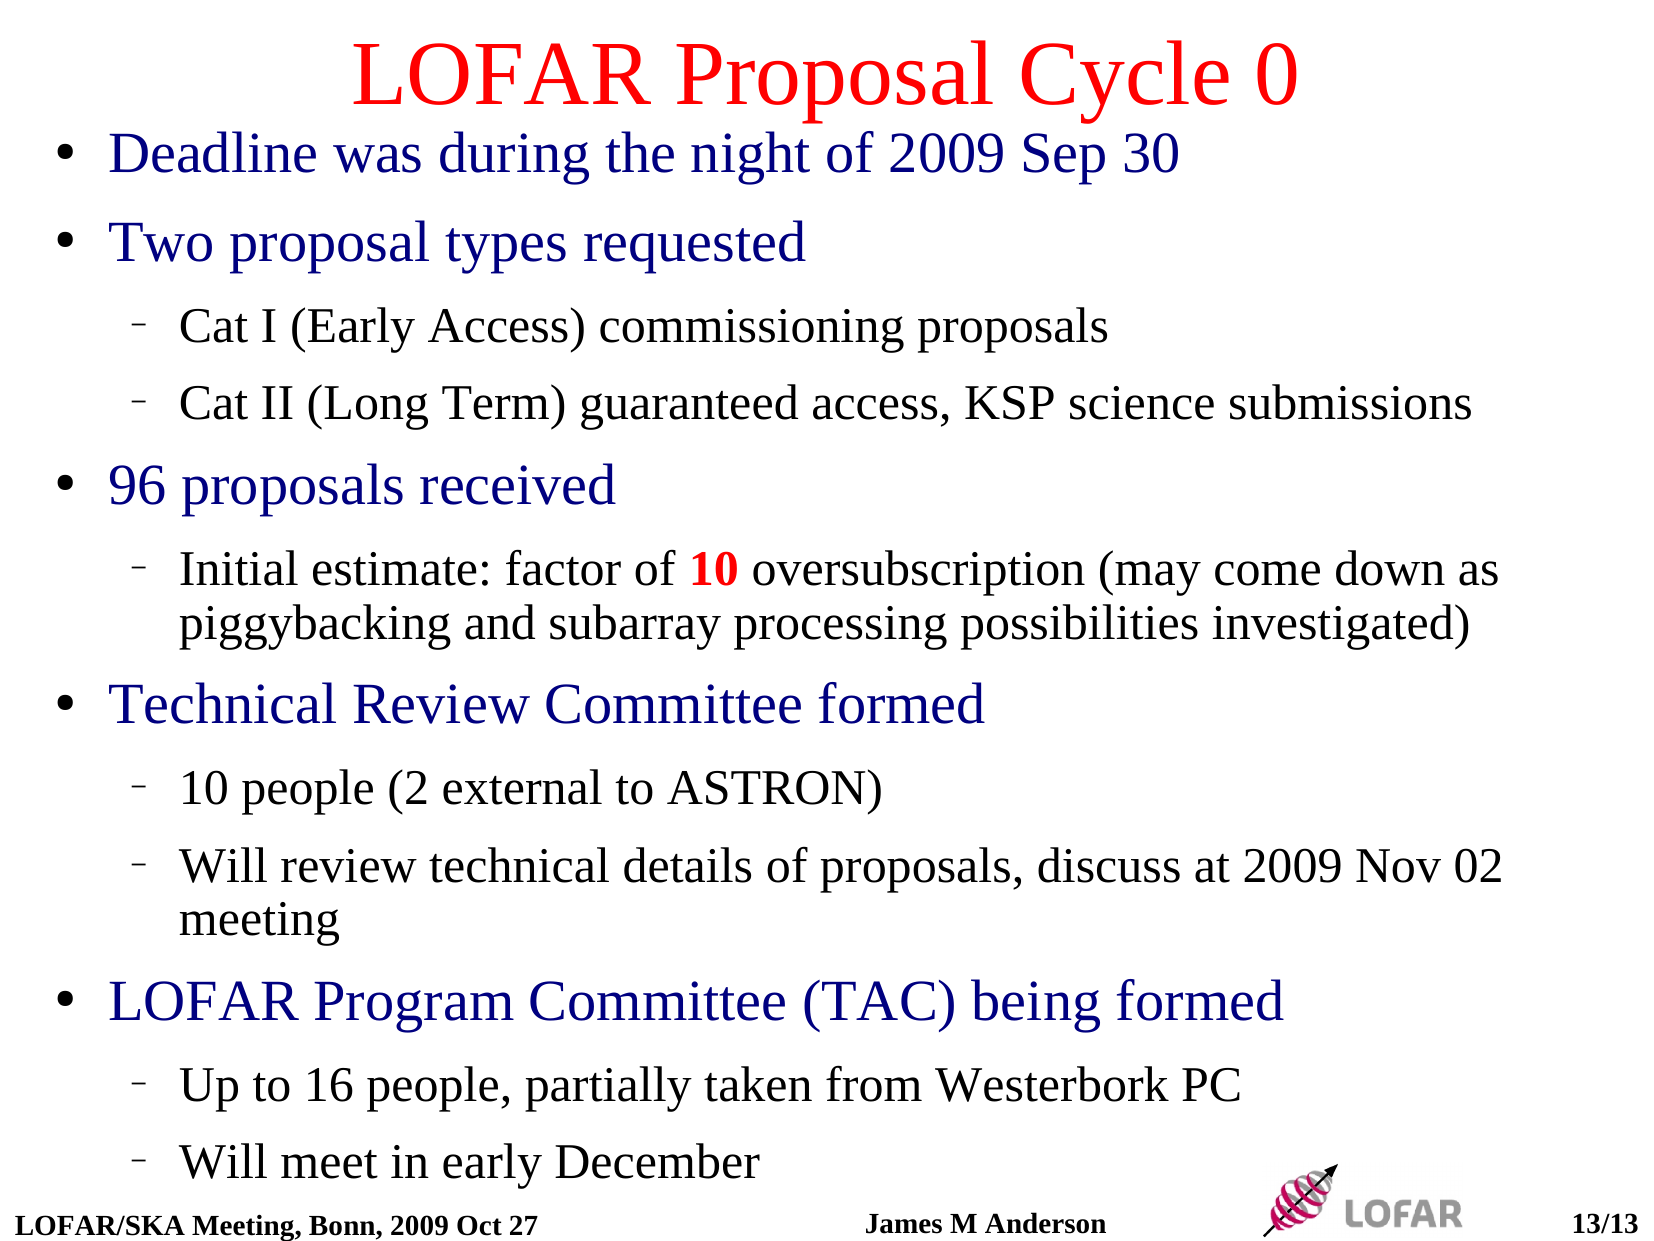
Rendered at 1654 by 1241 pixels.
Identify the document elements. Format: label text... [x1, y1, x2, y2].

title LOFAR Proposal Cycle 0 [0, 7, 1654, 143]
picture [1262, 1234, 1463, 1238]
list Deadline was during the night of 2009 Sep 30 Two proposal types requested Cat I (Early Access) commissioning proposals Cat II (Long Term) guaranteed access, KSP science submissions 96 proposals received Initial estimate: factor of 10 oversubscription (may come down as piggybacking and subarray processing possibilities investigated) Technical Review Committee formed 10 people (2 external to ASTRON) Will review technical details of proposals, discuss at 2009 Nov 02 meeting LOFAR Program Committee (TAC) being formed Up to 16 people, partially taken from Westerbork PC Will meet in early December [37, 122, 1611, 1234]
